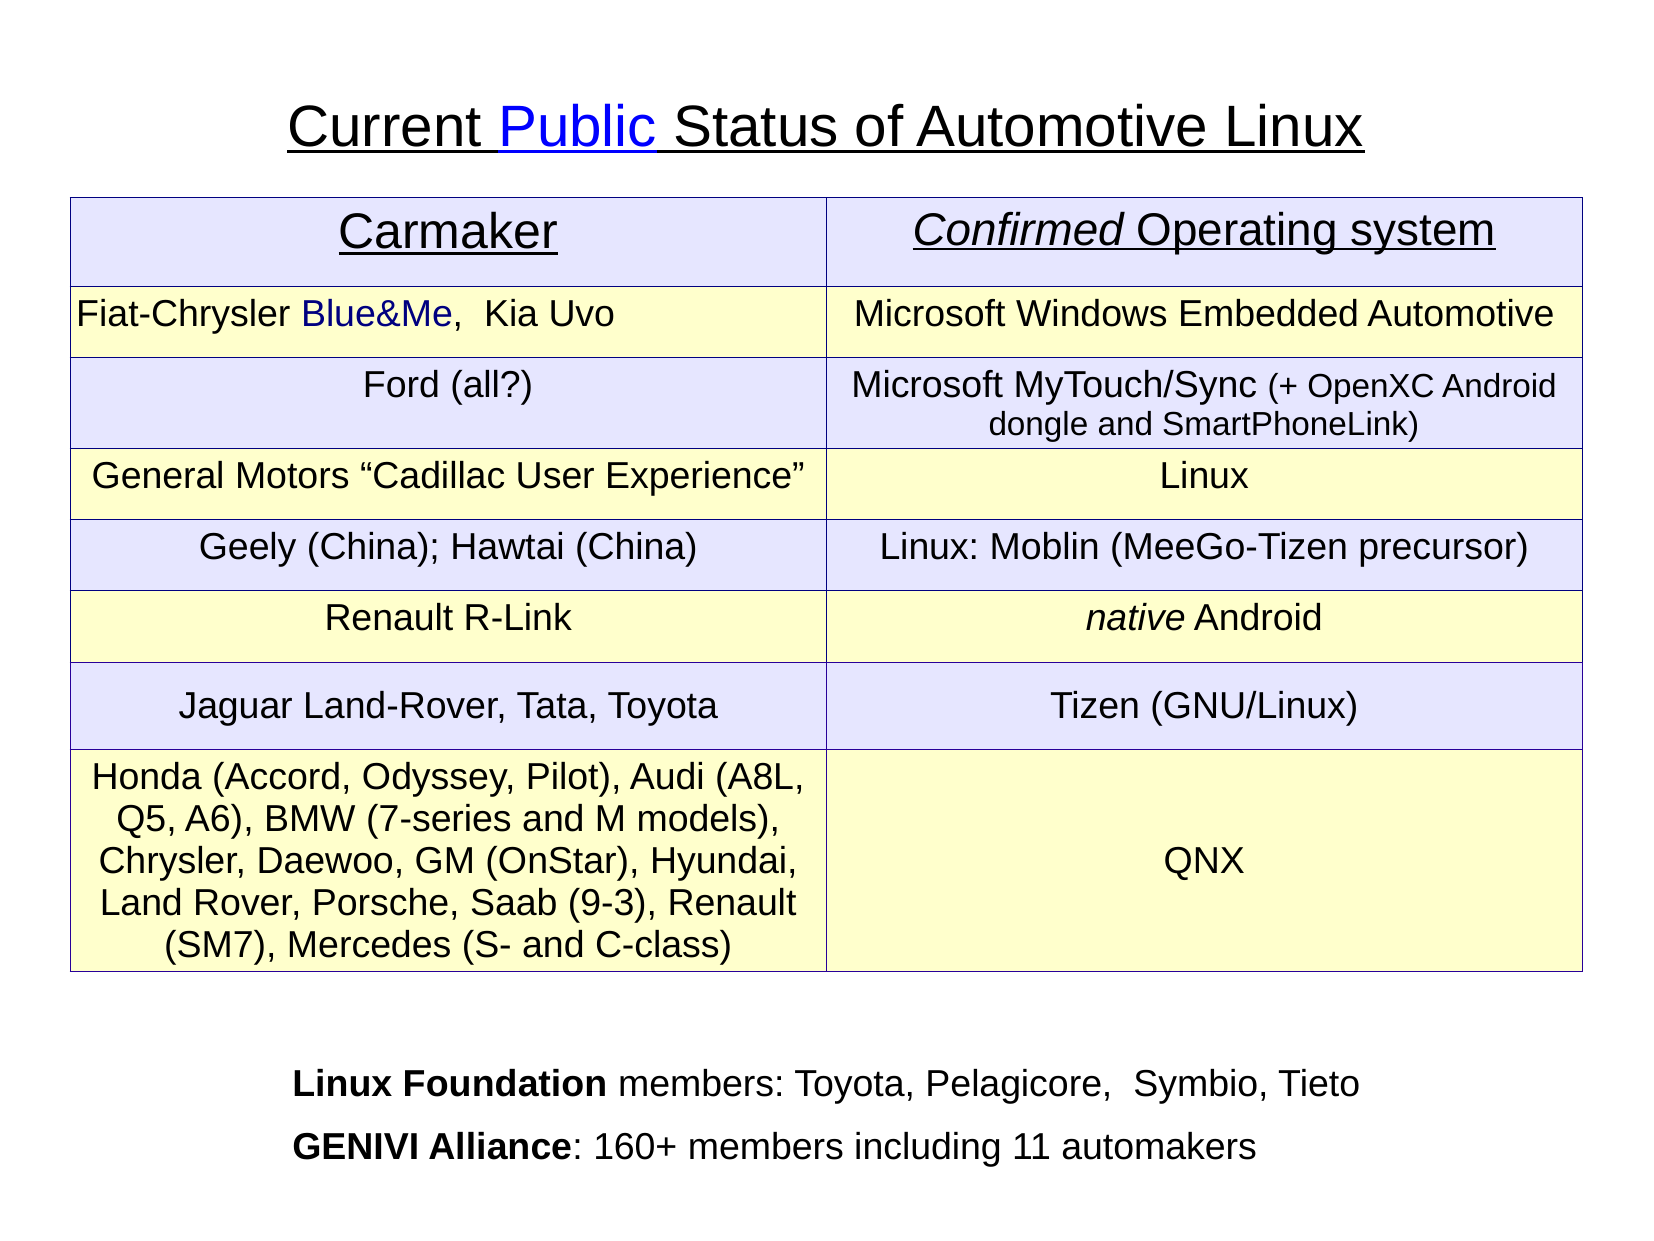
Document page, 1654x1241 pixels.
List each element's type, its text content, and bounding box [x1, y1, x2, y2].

table_cell Microsoft Windows Embedded Automotive [827, 287, 1582, 357]
table_cell General Motors “Cadillac User Experience” [71, 449, 826, 519]
table_cell Honda (Accord, Odyssey, Pilot), Audi (A8L, Q5, A6), BMW (7-series and M models), Chrysler, Daewoo, GM (OnStar), Hyundai, Land Rover, Porsche, Saab (9-3), Renault (SM7), Mercedes (S- and C-class) [71, 750, 826, 971]
text_box Current Public Status of Automotive Linux [272, 86, 1380, 167]
table_cell Ford (all?) [71, 358, 826, 448]
table_cell Tizen (GNU/Linux) [827, 663, 1582, 749]
table_header Confirmed Operating system [827, 198, 1582, 286]
table_cell Microsoft MyTouch/Sync (+ OpenXC Android dongle and SmartPhoneLink) [827, 358, 1582, 448]
table_cell Jaguar Land-Rover, Tata, Toyota [71, 663, 826, 749]
table_cell Geely (China); Hawtai (China) [71, 520, 826, 590]
table_cell Linux [827, 449, 1582, 519]
table_cell native Android [827, 591, 1582, 662]
table_cell Fiat-Chrysler Blue&Me, Kia Uvo [71, 287, 826, 357]
table_cell Renault R-Link [71, 591, 826, 662]
table_cell QNX [827, 750, 1582, 971]
table_header Carmaker [71, 198, 826, 286]
text_box Linux Foundation members: Toyota, Pelagicore, Symbio, Tieto GENIVI Alliance: 160+ members including 11 automakers [277, 1033, 1375, 1154]
table_cell Linux: Moblin (MeeGo-Tizen precursor) [827, 520, 1582, 590]
